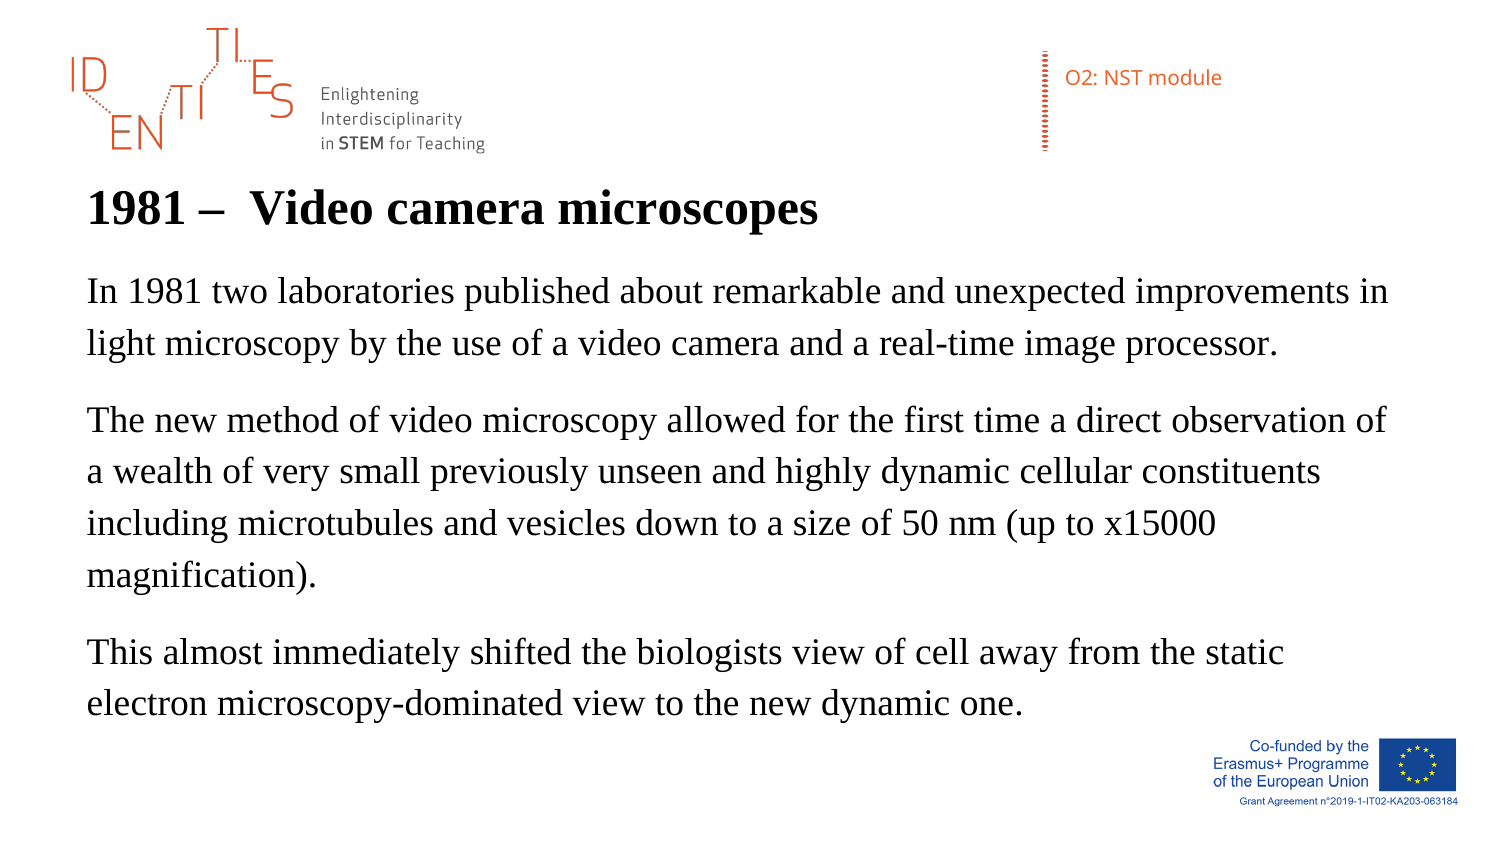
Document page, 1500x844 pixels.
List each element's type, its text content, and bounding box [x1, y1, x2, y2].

text_box O2: NST module [1051, 57, 1472, 139]
picture [1208, 735, 1459, 810]
picture [1042, 51, 1051, 151]
picture [71, 24, 485, 157]
text_box 1981 – Video camera microscopes In 1981 two laboratories published about remarkable and unexpected improvements in light microscopy by the use of a video camera and a real-time image processor. The new method of video microscopy allowed for the first time a direct observation of a wealth of very small previously unseen and highly dynamic cellular constituents including microtubules and vesicles down to a size of 50 nm (up to x15000 magnification). This almost immediately shifted the biologists view of cell away from the static electron microscopy-dominated view to the new dynamic one. [71, 150, 1429, 808]
